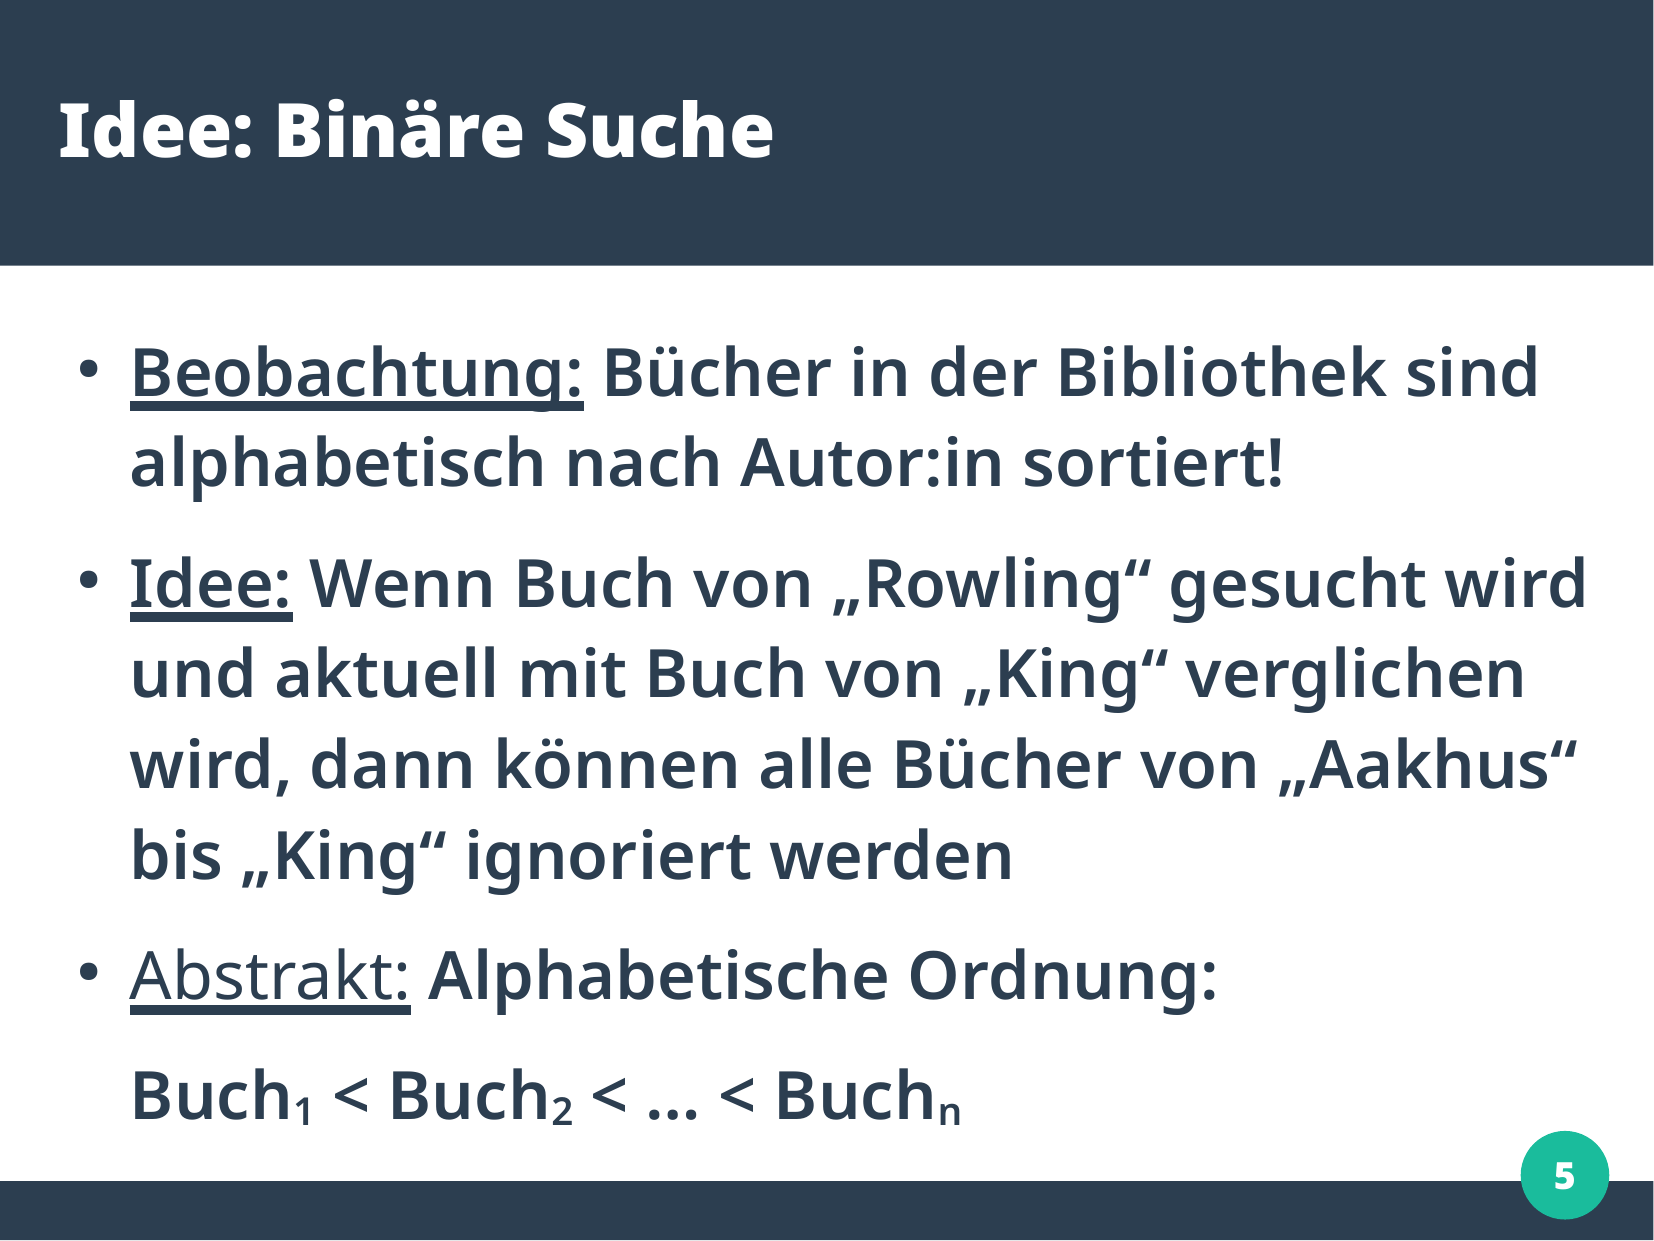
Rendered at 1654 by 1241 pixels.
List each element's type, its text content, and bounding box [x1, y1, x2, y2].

title Idee: Binäre Suche [59, 49, 1595, 207]
list Beobachtung: Bücher in der Bibliothek sind alphabetisch nach Autor:in sortiert! Idee: Wenn Buch von „Rowling“ gesucht wird und aktuell mit Buch von „King“ verglichen wird, dann können alle Bücher von „Aakhus“ bis „King“ ignoriert werden Abstrakt: Alphabetische Ordnung: Buch1 < Buch2 < … < Buchn [59, 324, 1595, 1152]
